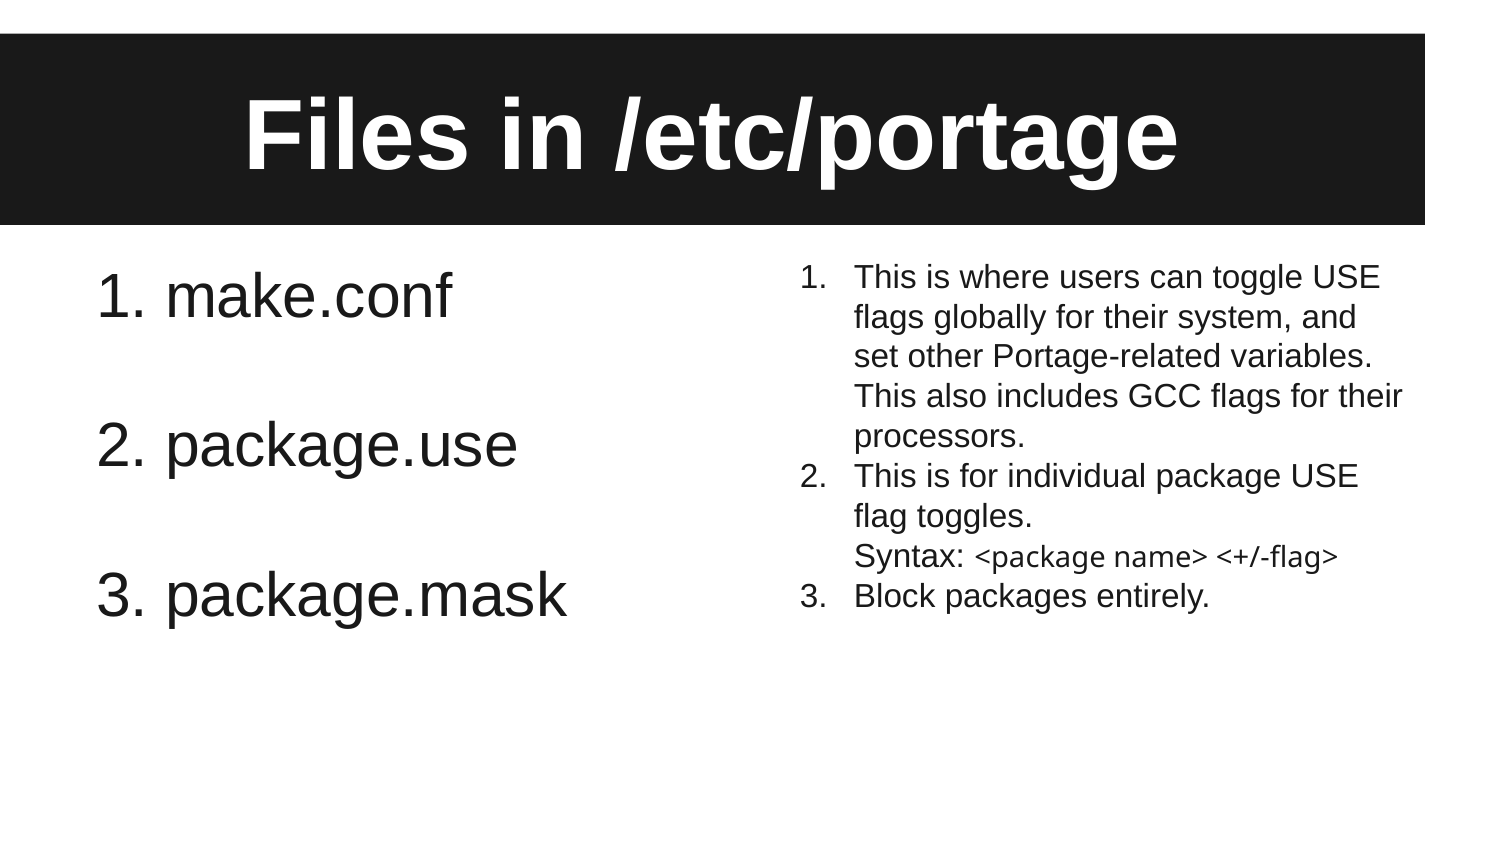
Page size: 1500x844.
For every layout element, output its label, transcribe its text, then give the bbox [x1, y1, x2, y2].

list This is where users can toggle USE flags globally for their system, and set other Portage-related variables. This also includes GCC flags for their processors. This is for individual package USE flag toggles. Syntax: <package name> <+/-flag> Block packages entirely. [763, 239, 1425, 809]
title Files in /etc/portage [0, 33, 1425, 226]
list make.conf package.use package.mask [75, 239, 737, 808]
